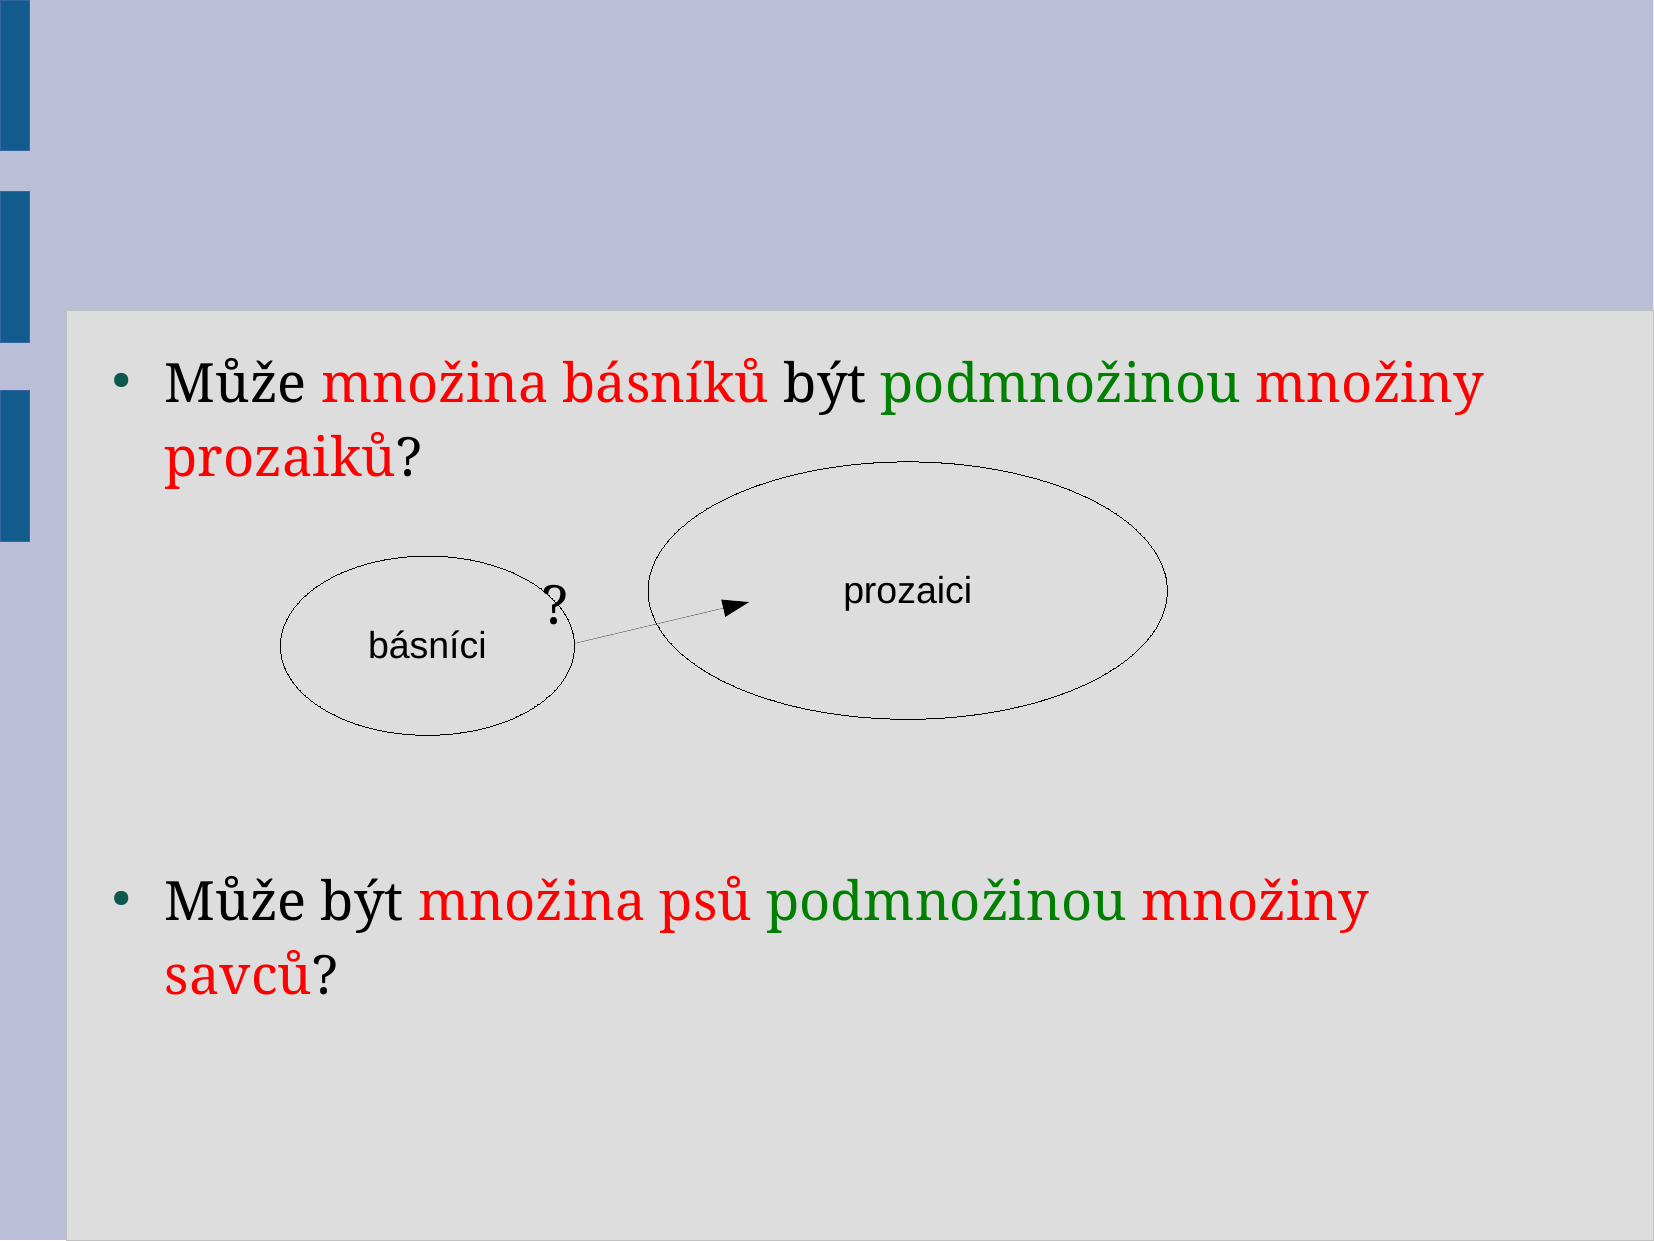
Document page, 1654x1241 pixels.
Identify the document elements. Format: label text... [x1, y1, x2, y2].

list Může množina básníků být podmnožinou množiny prozaiků? ? Může být množina psů podmnožinou množiny savců? [93, 344, 1507, 1112]
text_box básníci [280, 556, 575, 736]
text_box prozaici [648, 461, 1168, 720]
